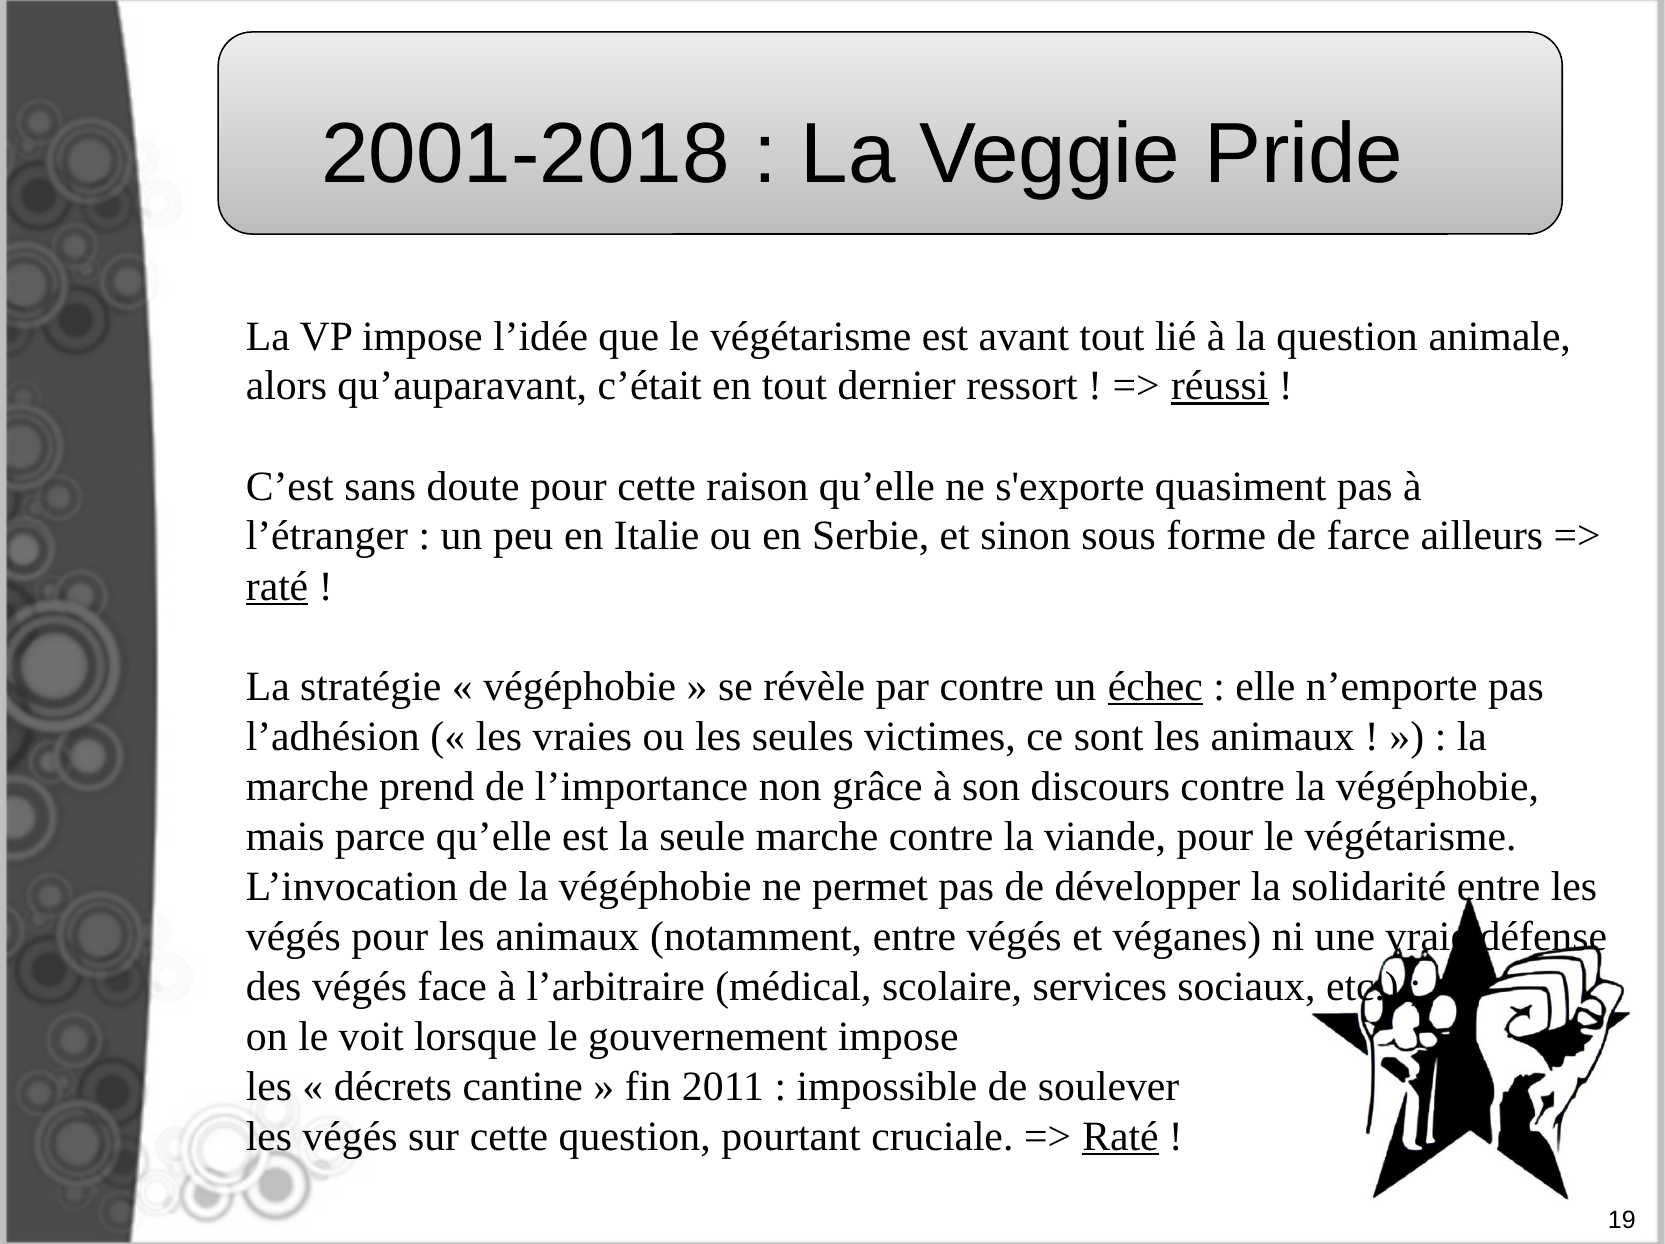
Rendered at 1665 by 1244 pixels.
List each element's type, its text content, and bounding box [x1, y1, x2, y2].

text_box 2001-2018 : La Veggie Pride [313, 89, 1413, 207]
picture [3, 0, 1662, 1244]
text_box [218, 31, 1563, 235]
text_box La VP impose l’idée que le végétarisme est avant tout lié à la question animale, alors qu’auparavant, c’était en tout dernier ressort ! => réussi ! C’est sans doute pour cette raison qu’elle ne s'exporte quasiment pas à l’étranger : un peu en Italie ou en Serbie, et sinon sous forme de farce ailleurs => raté ! La stratégie « végéphobie » se révèle par contre un échec : elle n’emporte pas l’adhésion (« les vraies ou les seules victimes, ce sont les animaux ! ») : la marche prend de l’importance non grâce à son discours contre la végéphobie, mais parce qu’elle est la seule marche contre la viande, pour le végétarisme. L’invocation de la végéphobie ne permet pas de développer la solidarité entre les végés pour les animaux (notamment, entre végés et véganes) ni une vraie défense des végés face à l’arbitraire (médical, scolaire, services sociaux, etc.) ; on le voit lorsque le gouvernement impose les « décrets cantine » fin 2011 : impossible de soulever les végés sur cette question, pourtant cruciale. => Raté ! [237, 300, 1625, 1168]
text_box 19 [1297, 1195, 1645, 1242]
